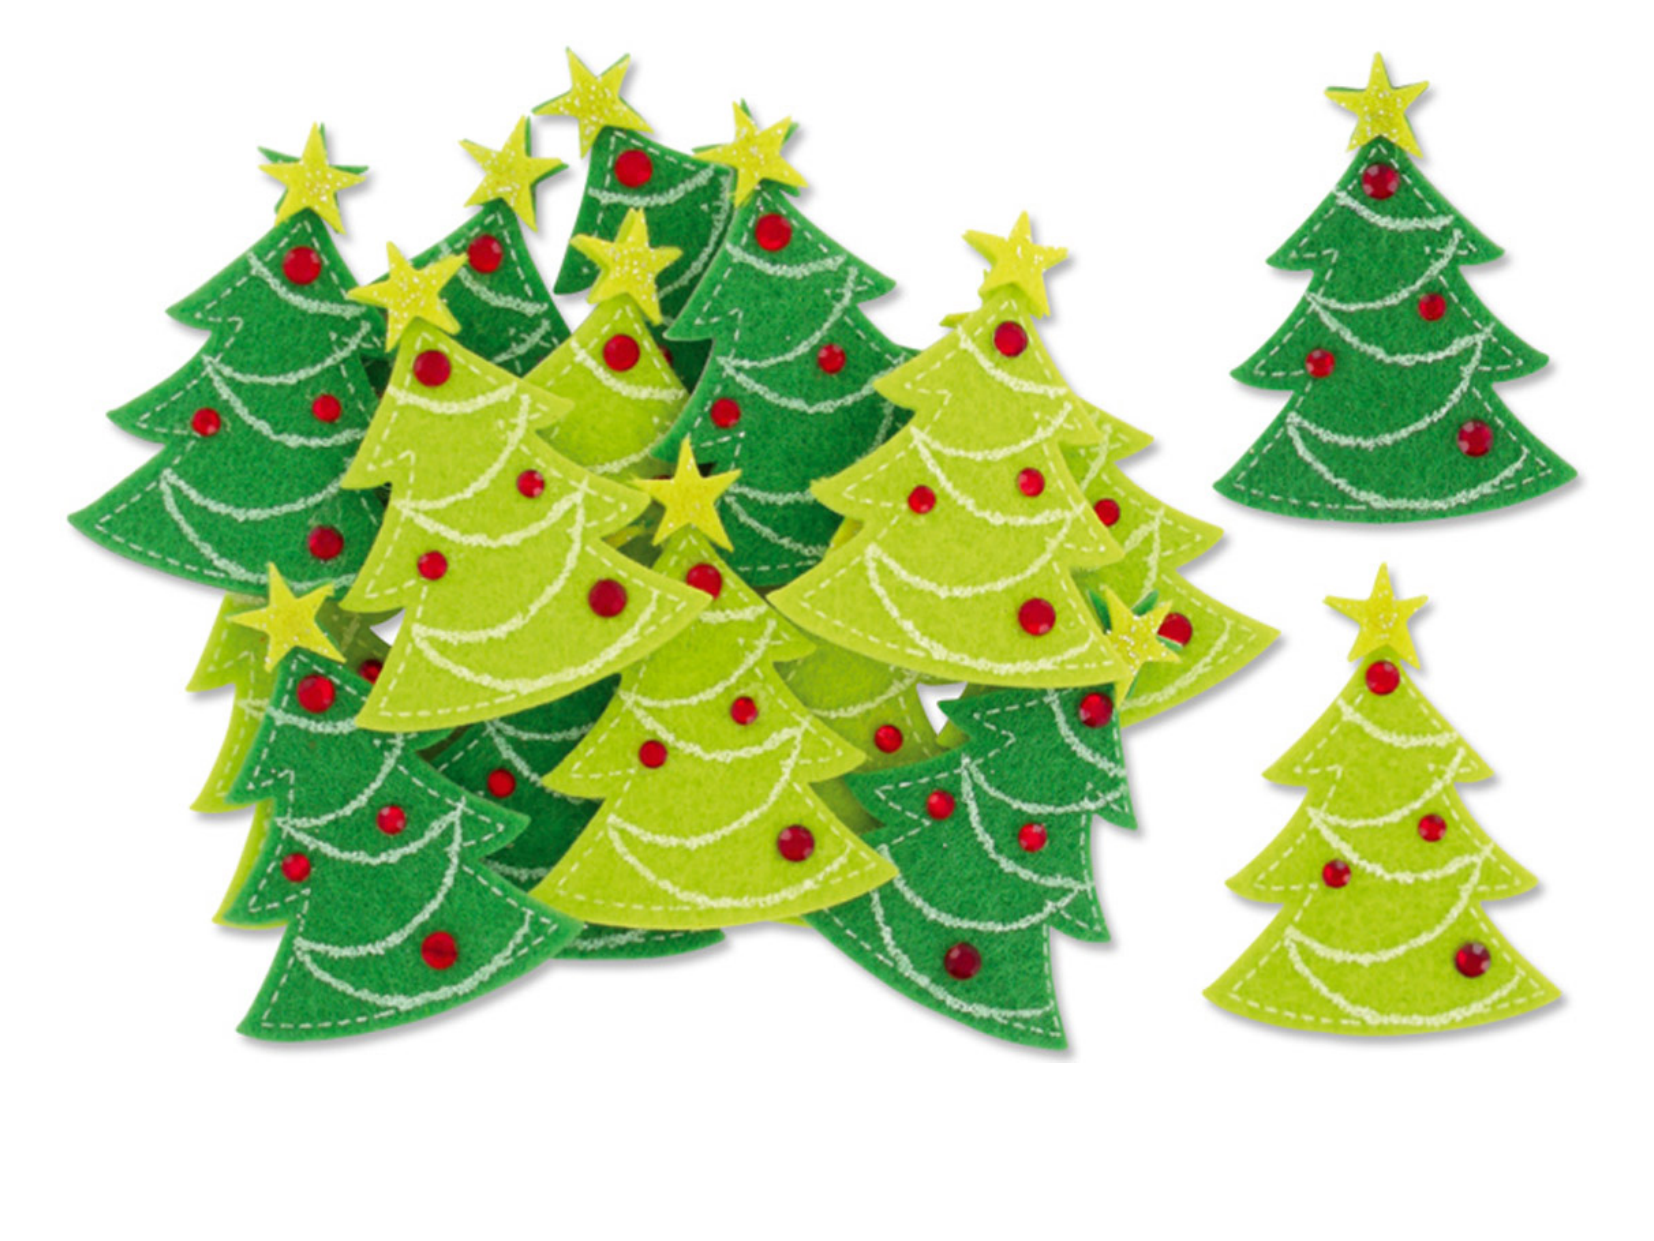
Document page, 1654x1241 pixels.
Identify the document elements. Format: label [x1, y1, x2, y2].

picture [59, 40, 1594, 1063]
